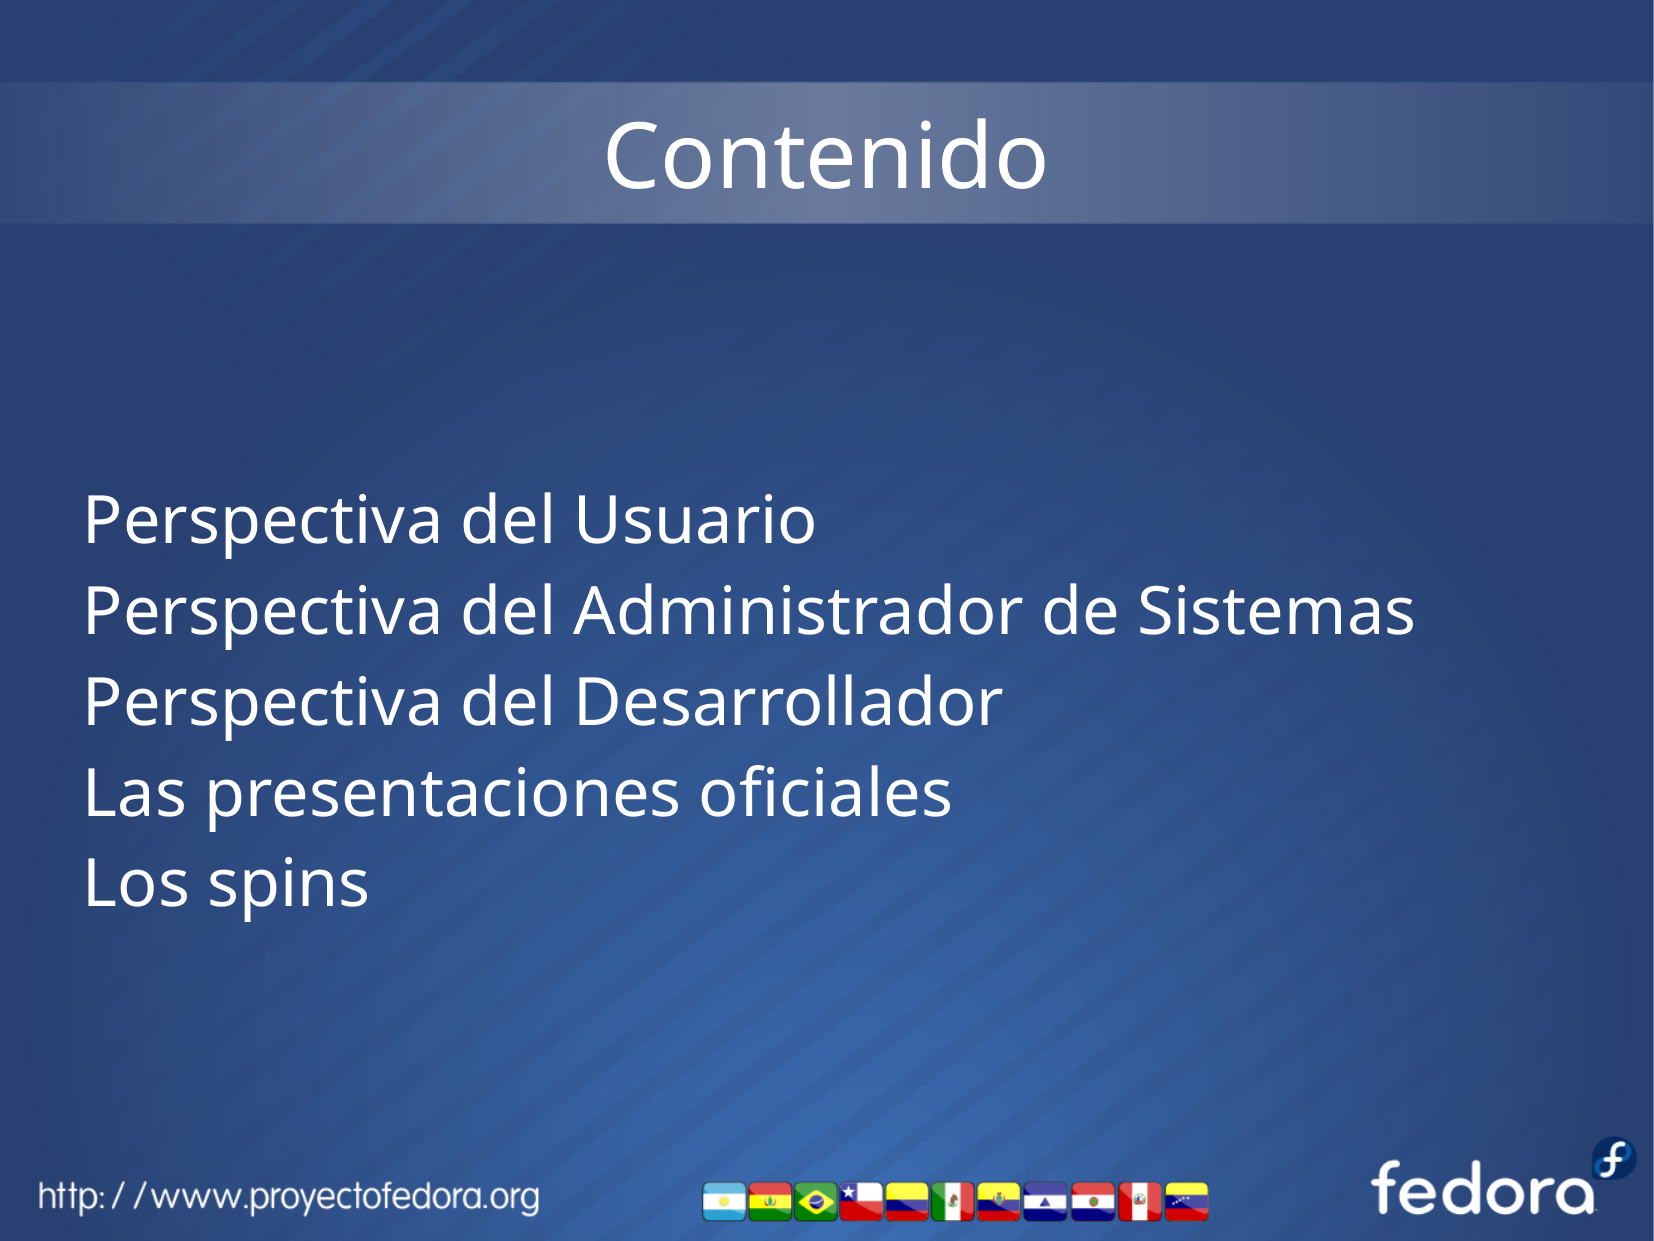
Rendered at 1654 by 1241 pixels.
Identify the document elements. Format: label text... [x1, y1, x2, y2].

picture [0, 0, 1654, 1241]
subtitle Perspectiva del Usuario Perspectiva del Administrador de Sistemas Perspectiva del Desarrollador Las presentaciones oficiales Los spins [82, 297, 1571, 1102]
title Contenido [82, 49, 1571, 257]
